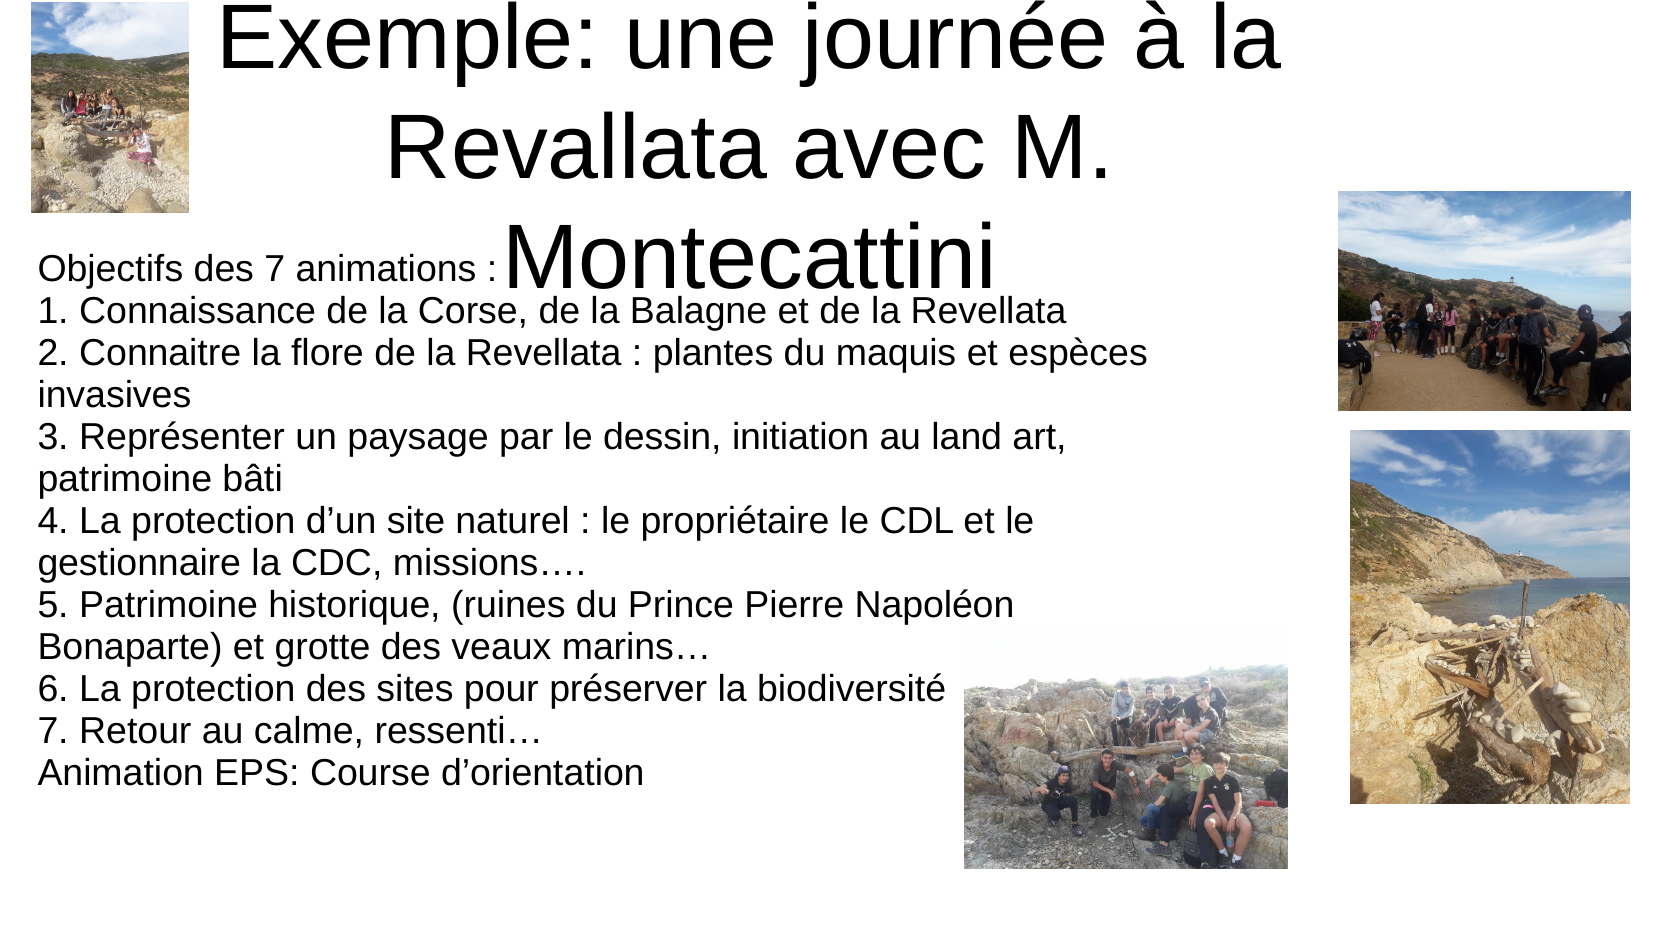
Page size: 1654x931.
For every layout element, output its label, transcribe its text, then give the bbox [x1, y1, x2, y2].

picture [964, 625, 1288, 869]
picture [1338, 191, 1631, 411]
title Exemple: une journée à la Revallata avec M. Montecattini [153, 0, 1347, 308]
text_box Objectifs des 7 animations : 1. Connaissance de la Corse, de la Balagne et de la Revellata 2. Connaitre la flore de la Revellata : plantes du maquis et espèces invasives 3. Représenter un paysage par le dessin, initiation au land art, patrimoine bâti 4. La protection d’un site naturel : le propriétaire le CDL et le gestionnaire la CDC, missions…. 5. Patrimoine historique, (ruines du Prince Pierre Napoléon Bonaparte) et grotte des veaux marins… 6. La protection des sites pour préserver la biodiversité 7. Retour au calme, ressenti… Animation EPS: Course d’orientation [22, 240, 1216, 759]
picture [1350, 430, 1630, 804]
picture [31, 2, 189, 213]
